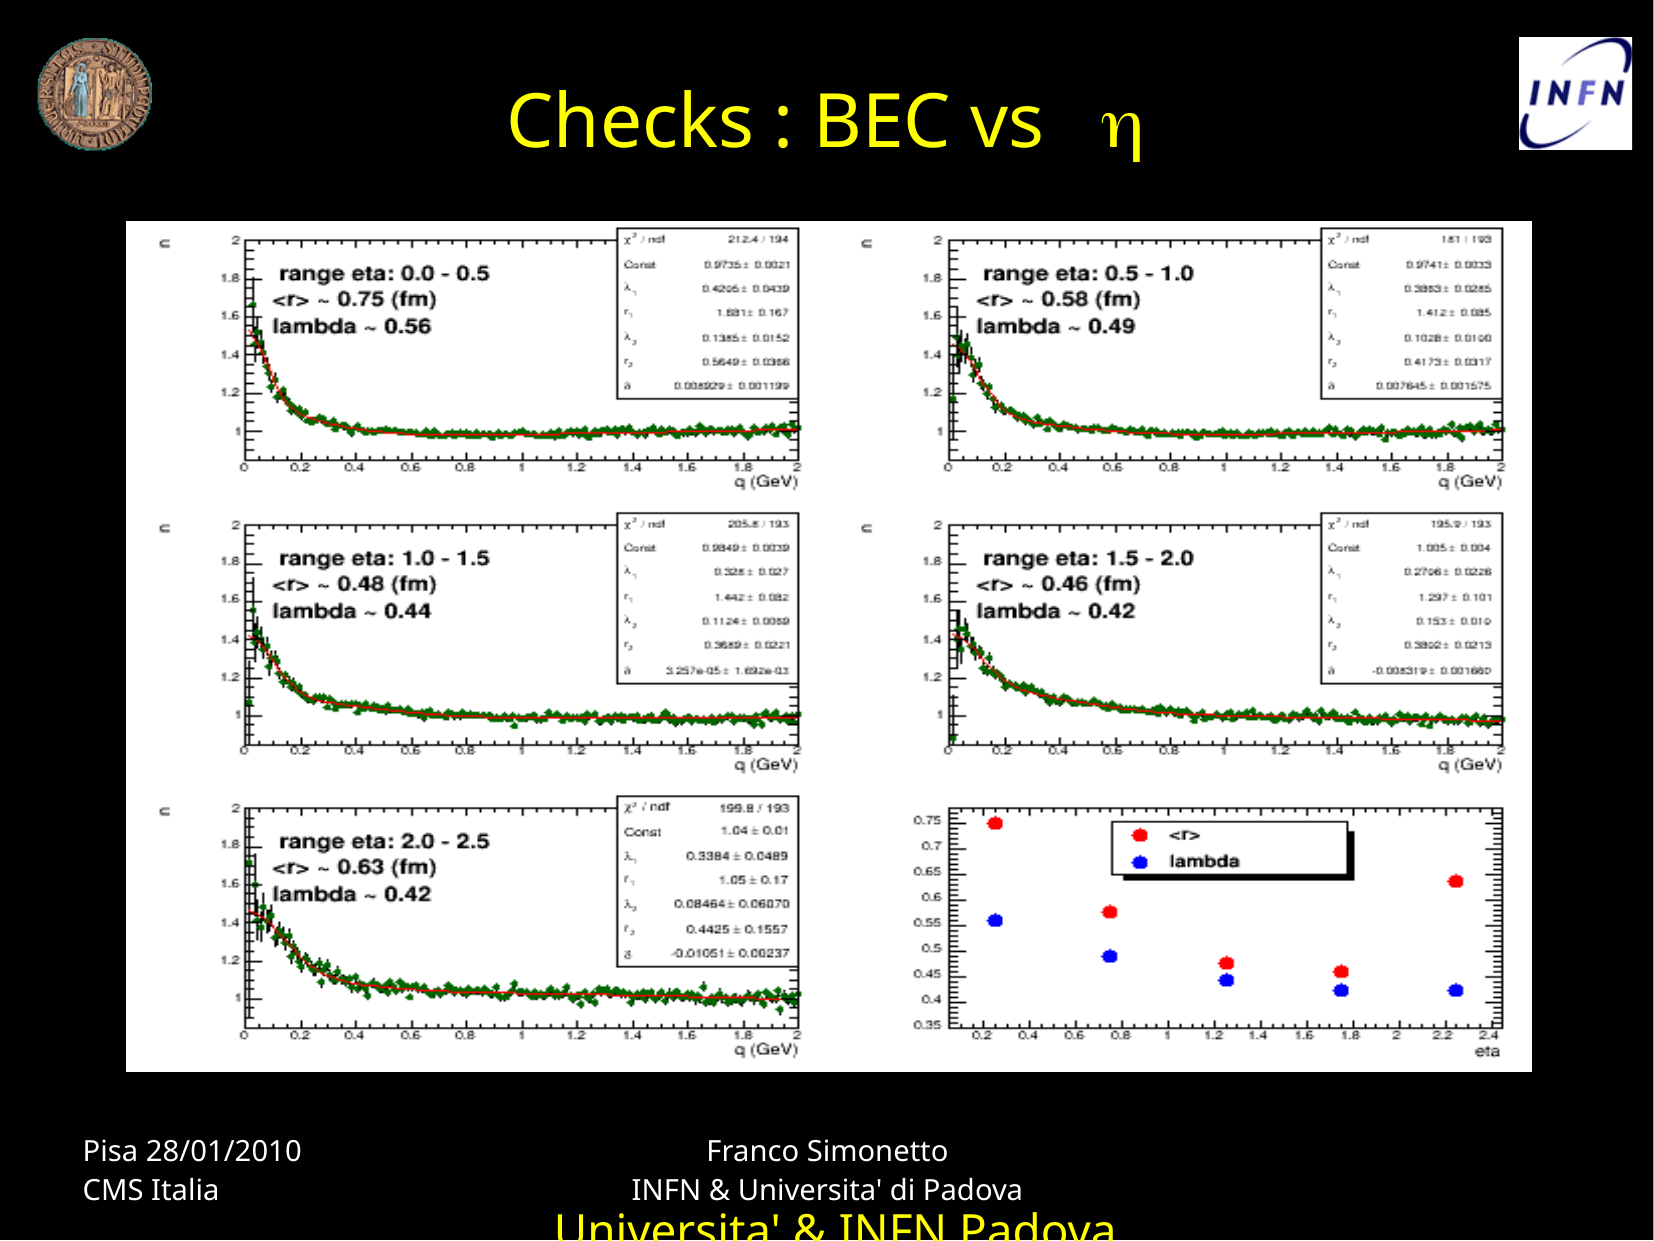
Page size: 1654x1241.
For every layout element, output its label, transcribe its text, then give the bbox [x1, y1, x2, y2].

picture [126, 221, 1532, 1072]
title Checks : BEC vs h [82, 49, 1571, 188]
picture [1519, 37, 1633, 150]
picture [37, 37, 152, 152]
